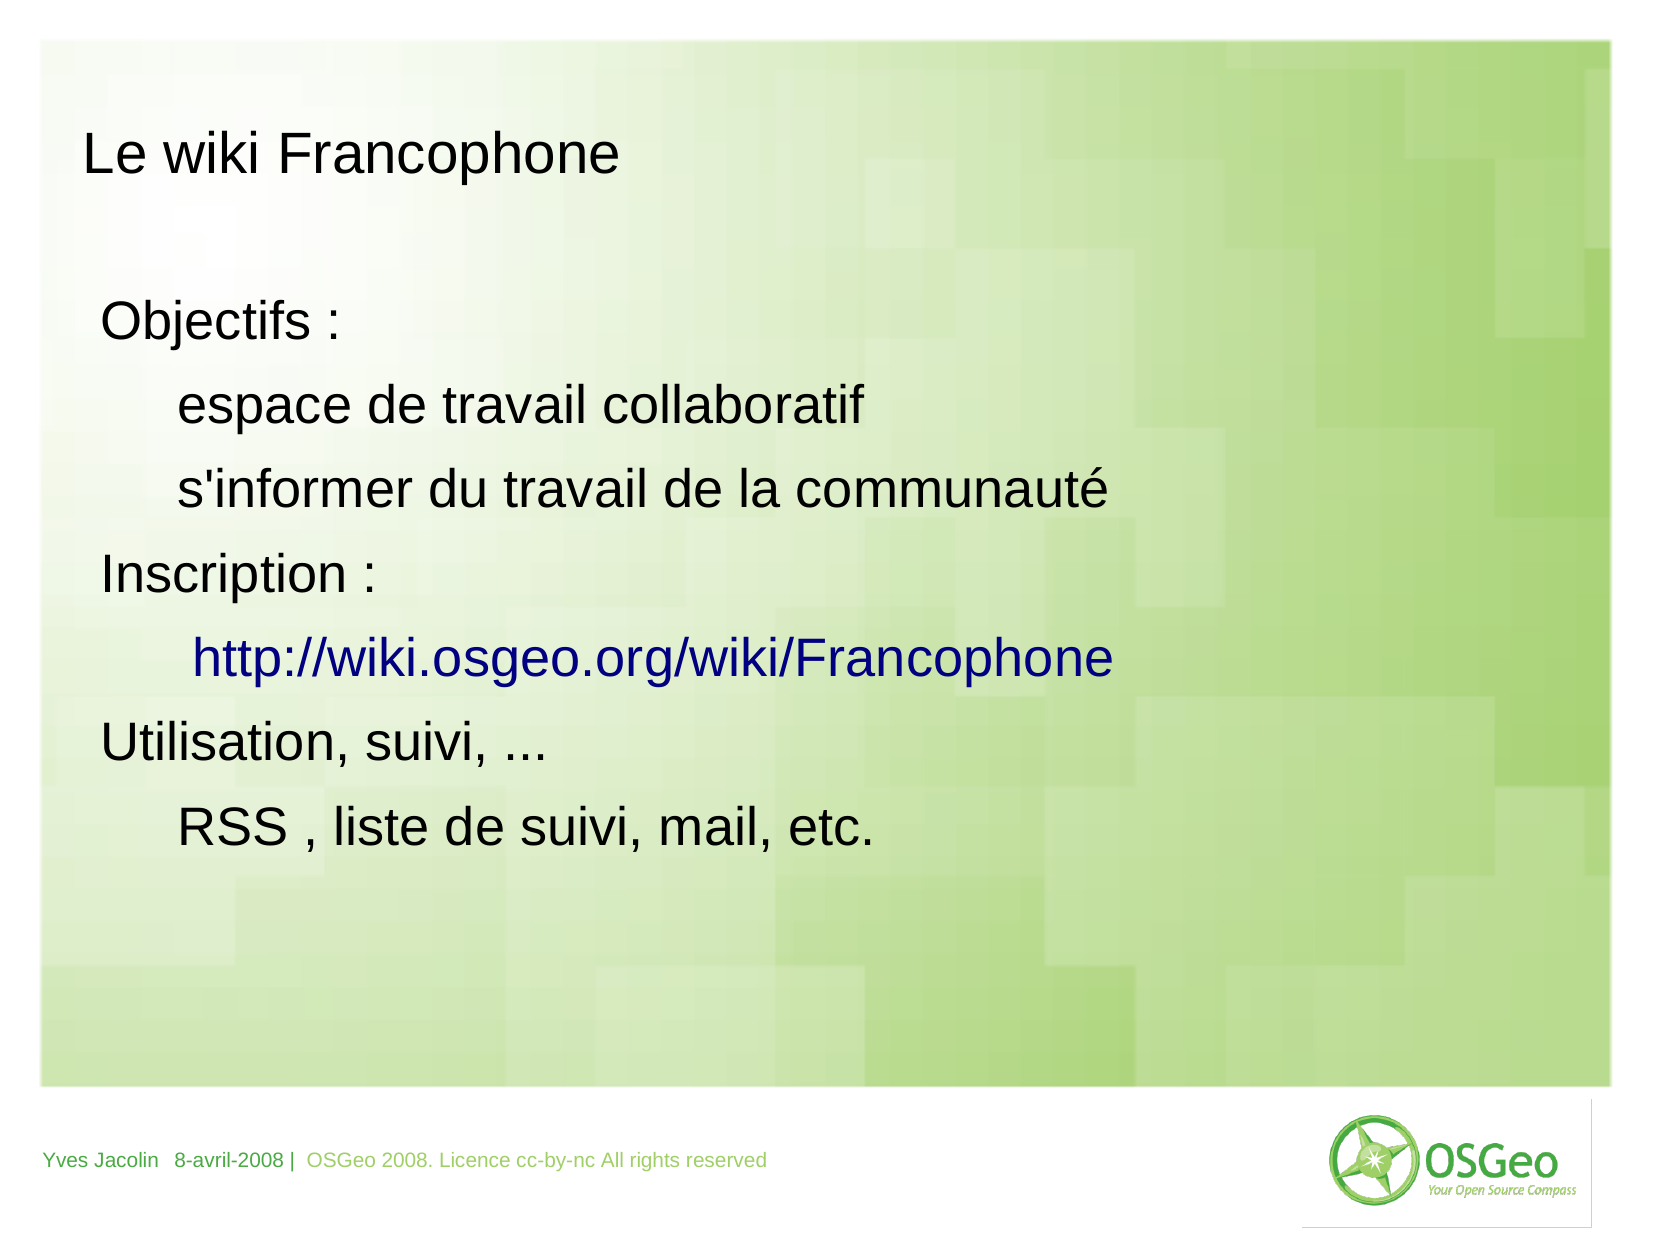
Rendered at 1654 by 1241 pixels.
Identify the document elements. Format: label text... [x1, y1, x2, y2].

picture [0, 1, 1654, 1239]
title Le wiki Francophone [82, 56, 1571, 250]
list Objectifs : espace de travail collaboratif s'informer du travail de la communauté Inscription : http://wiki.osgeo.org/wiki/Francophone Utilisation, suivi, ... RSS , liste de suivi, mail, etc. [82, 290, 1571, 1094]
